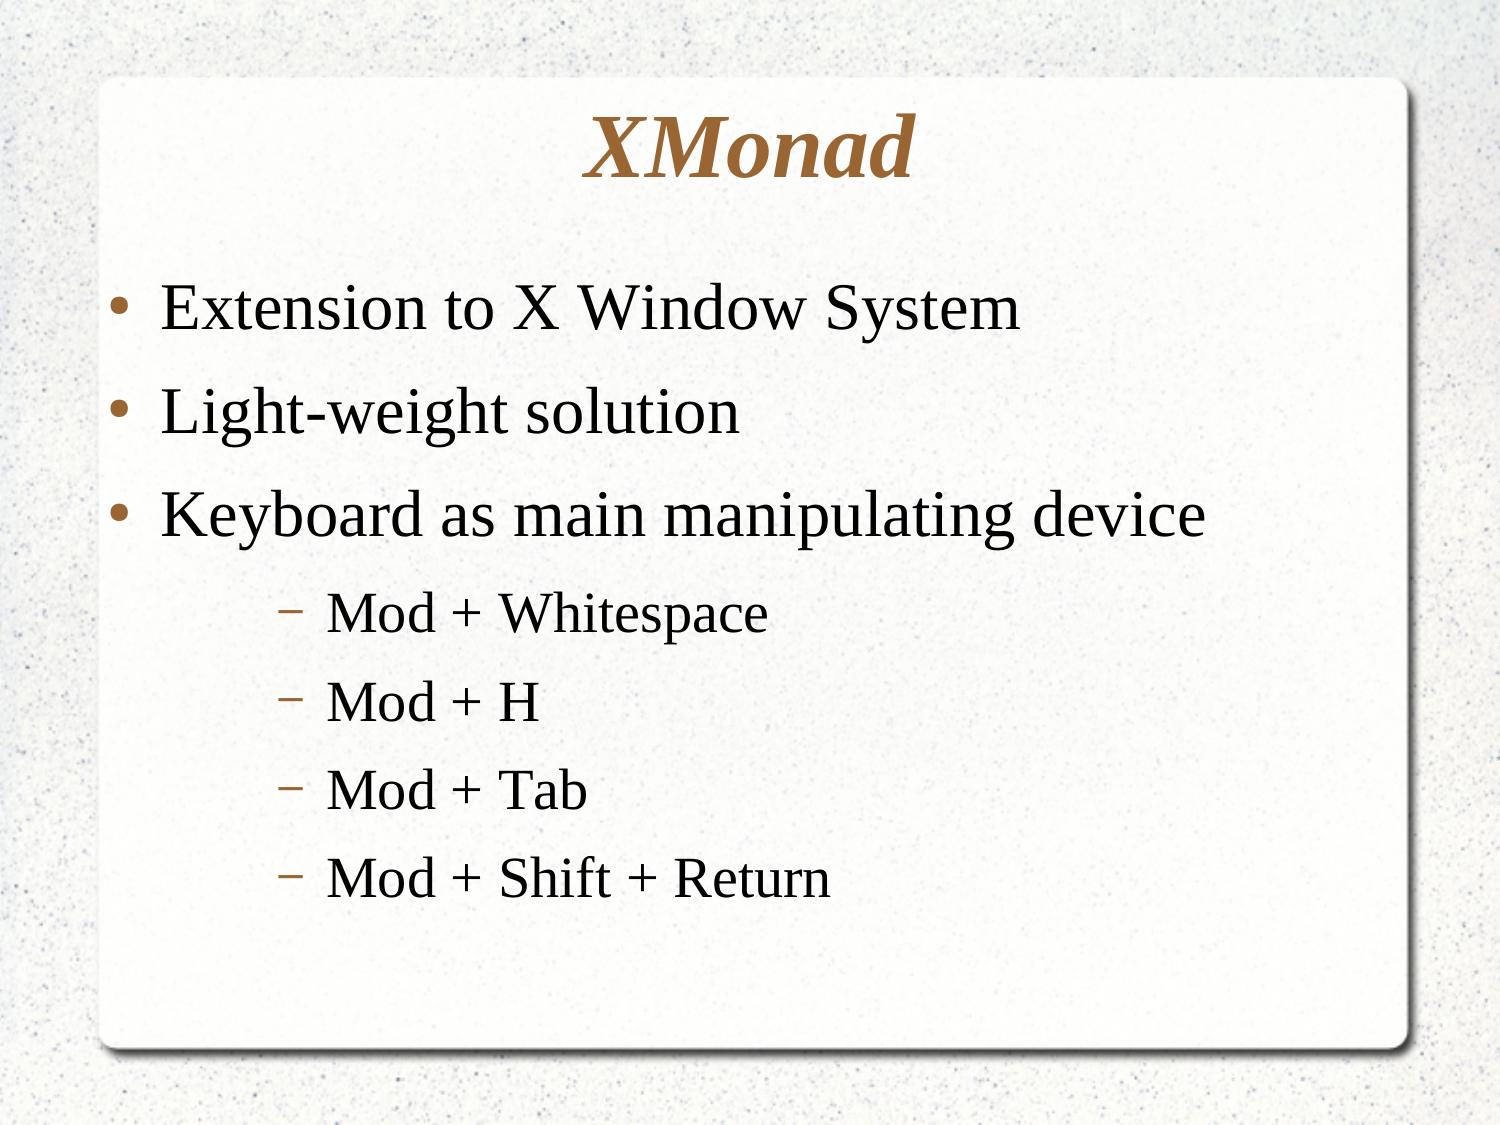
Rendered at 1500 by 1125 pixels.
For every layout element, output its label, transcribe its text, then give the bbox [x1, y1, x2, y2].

picture [0, 0, 1500, 1125]
list Extension to X Window System Light-weight solution Keyboard as main manipulating device Mod + Whitespace Mod + H Mod + Tab Mod + Shift + Return [75, 262, 1426, 1005]
title XMonad [75, 52, 1426, 240]
